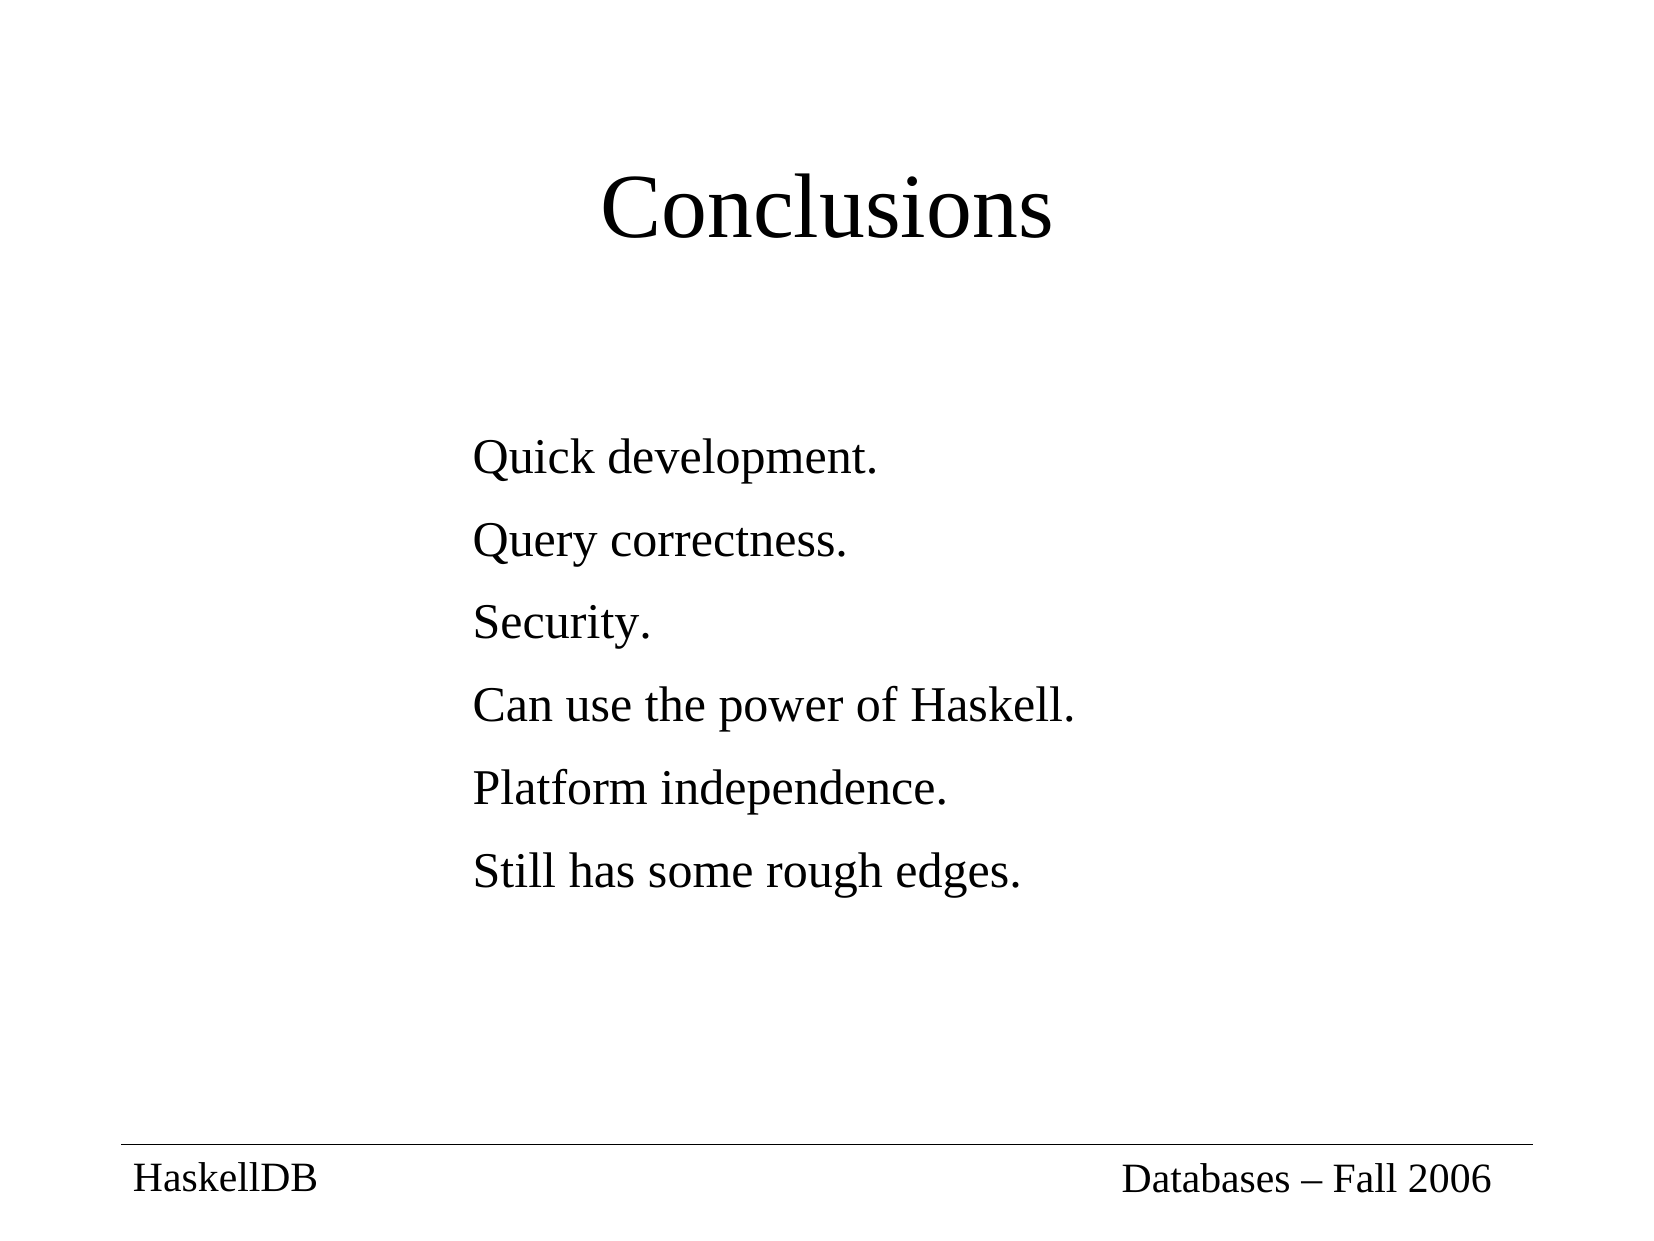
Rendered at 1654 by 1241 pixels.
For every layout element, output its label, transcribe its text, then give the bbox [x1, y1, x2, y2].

text_box Quick development. Query correctness. Security. Can use the power of Haskell. Platform independence. Still has some rough edges. [460, 400, 1386, 916]
title Conclusions [121, 102, 1534, 311]
